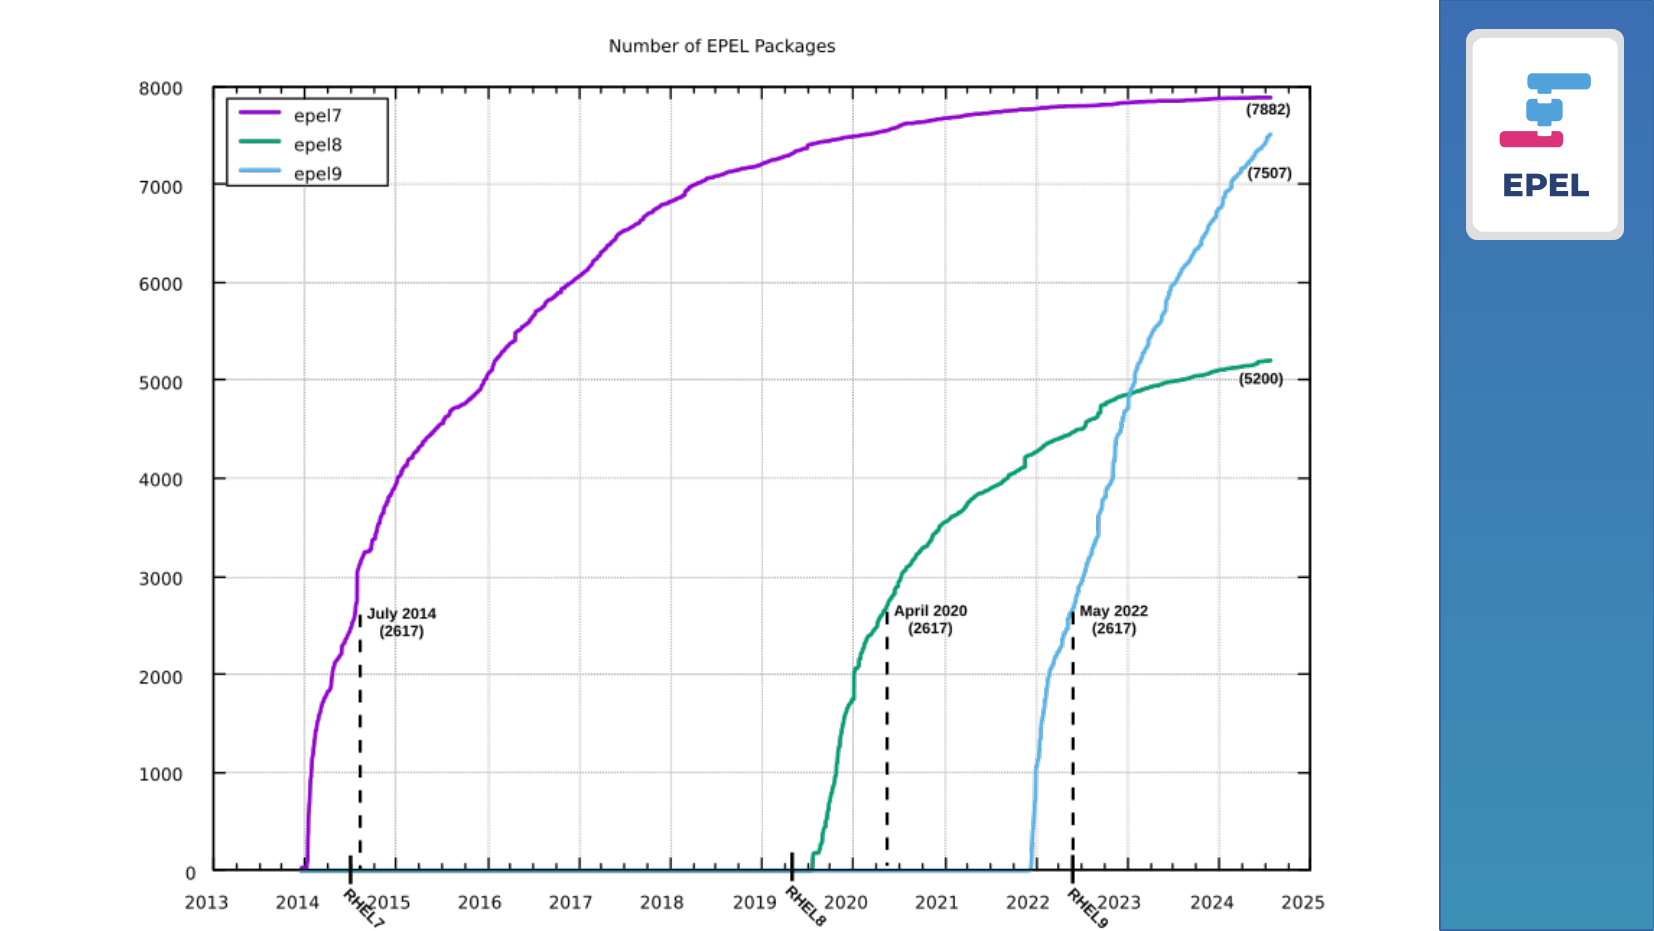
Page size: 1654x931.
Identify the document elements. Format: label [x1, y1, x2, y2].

picture [112, 0, 1352, 931]
picture [1466, 29, 1624, 240]
